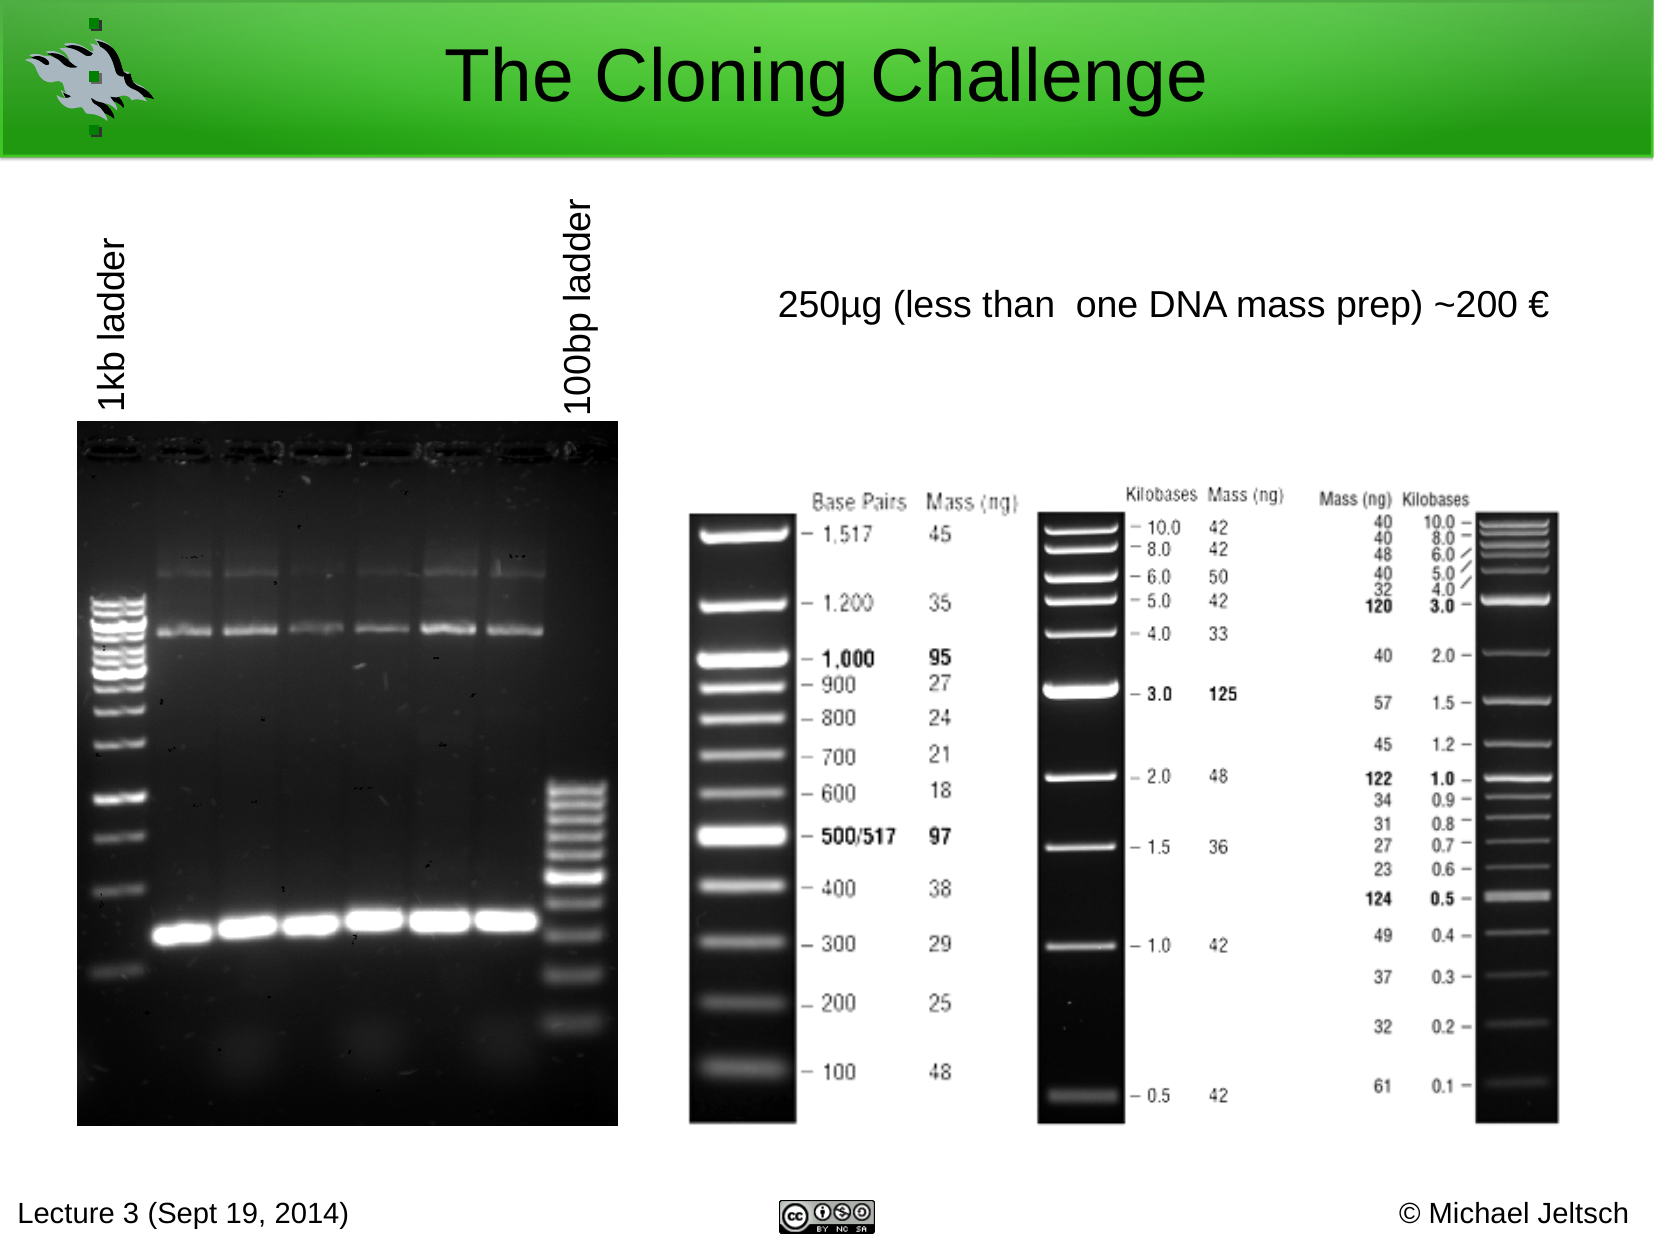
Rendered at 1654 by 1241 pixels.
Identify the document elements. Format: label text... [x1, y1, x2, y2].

text_box 250µg (less than one DNA mass prep) ~200 € [763, 276, 1566, 334]
text_box 1kb ladder [82, 211, 140, 428]
picture [676, 477, 1026, 1141]
title The Cloning Challenge [318, 30, 1335, 121]
picture [77, 421, 618, 1126]
picture [1305, 483, 1571, 1137]
text_box 100bp ladder [548, 182, 606, 432]
picture [1027, 477, 1300, 1138]
picture [779, 1200, 875, 1234]
